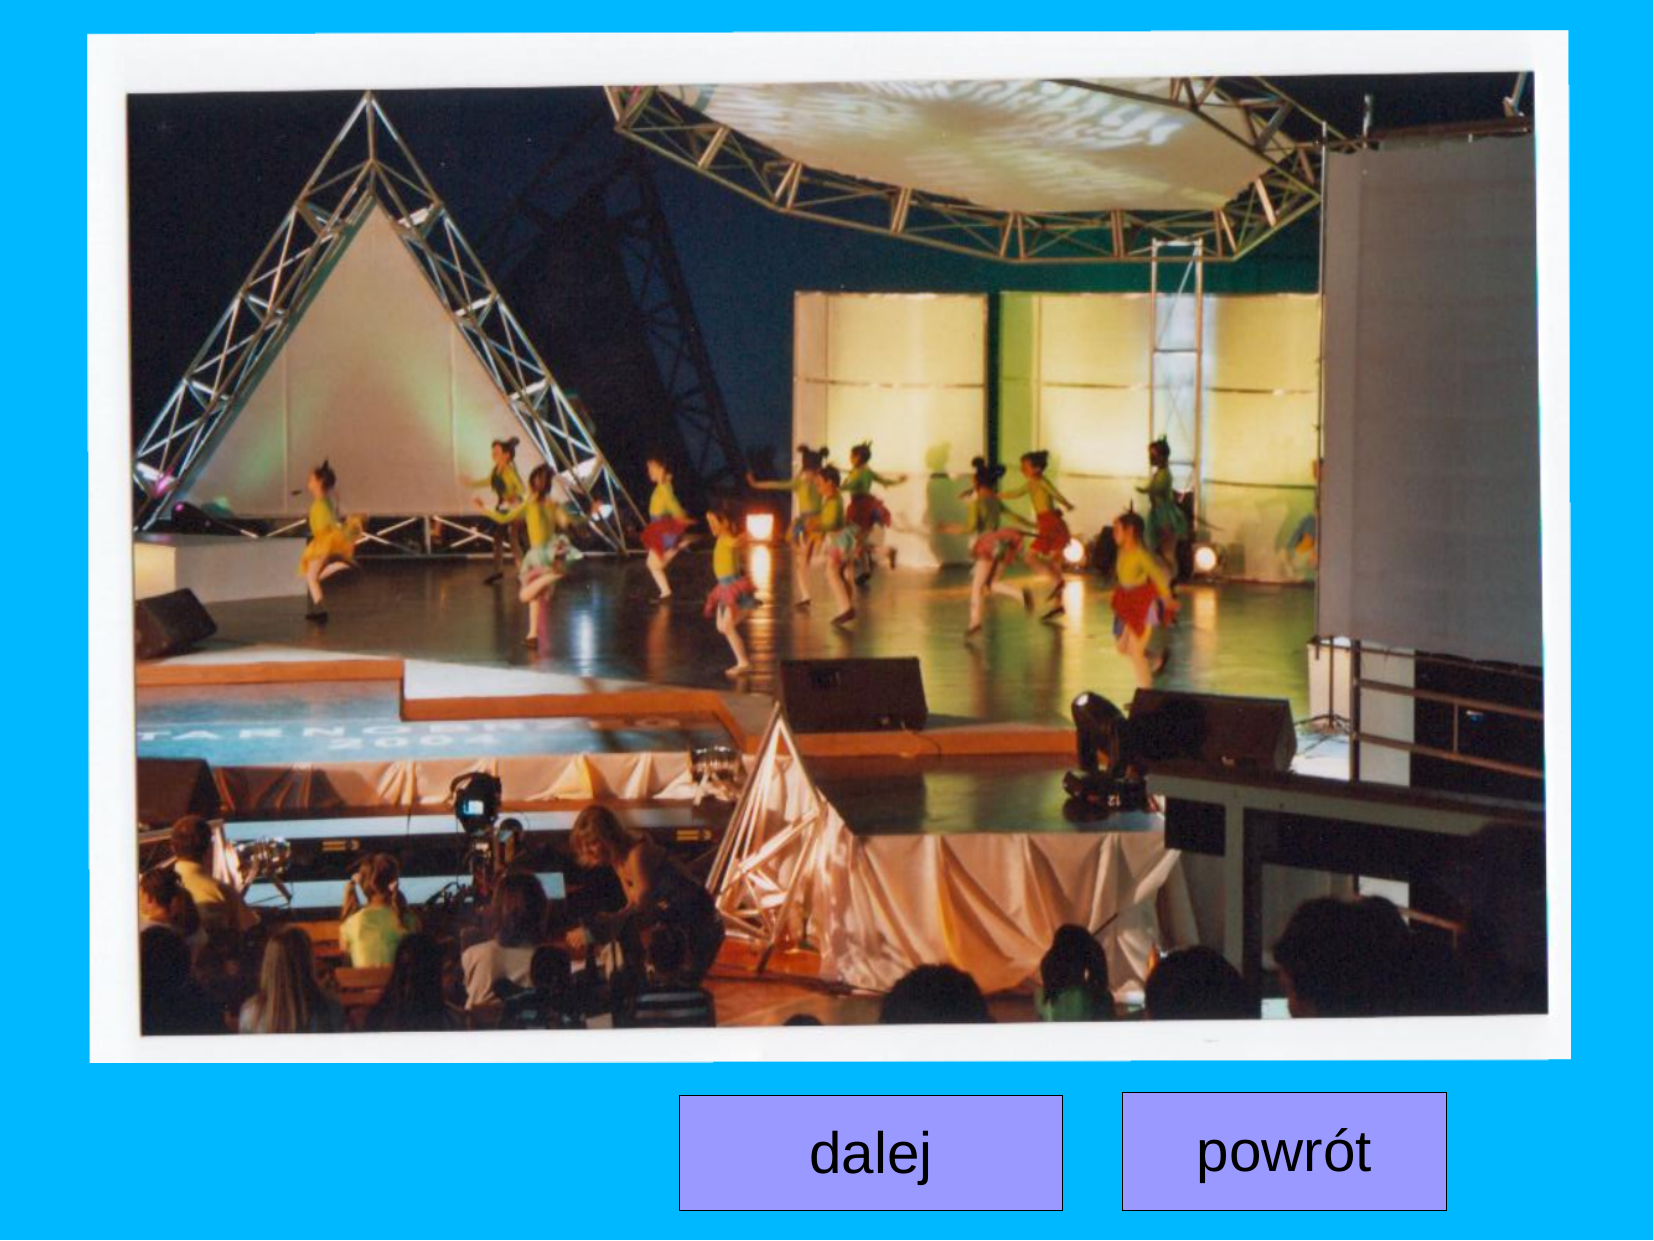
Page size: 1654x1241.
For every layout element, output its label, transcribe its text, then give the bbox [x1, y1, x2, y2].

picture [88, 31, 1570, 1062]
text_box dalej [679, 1095, 1063, 1211]
text_box powrót [1122, 1092, 1447, 1211]
